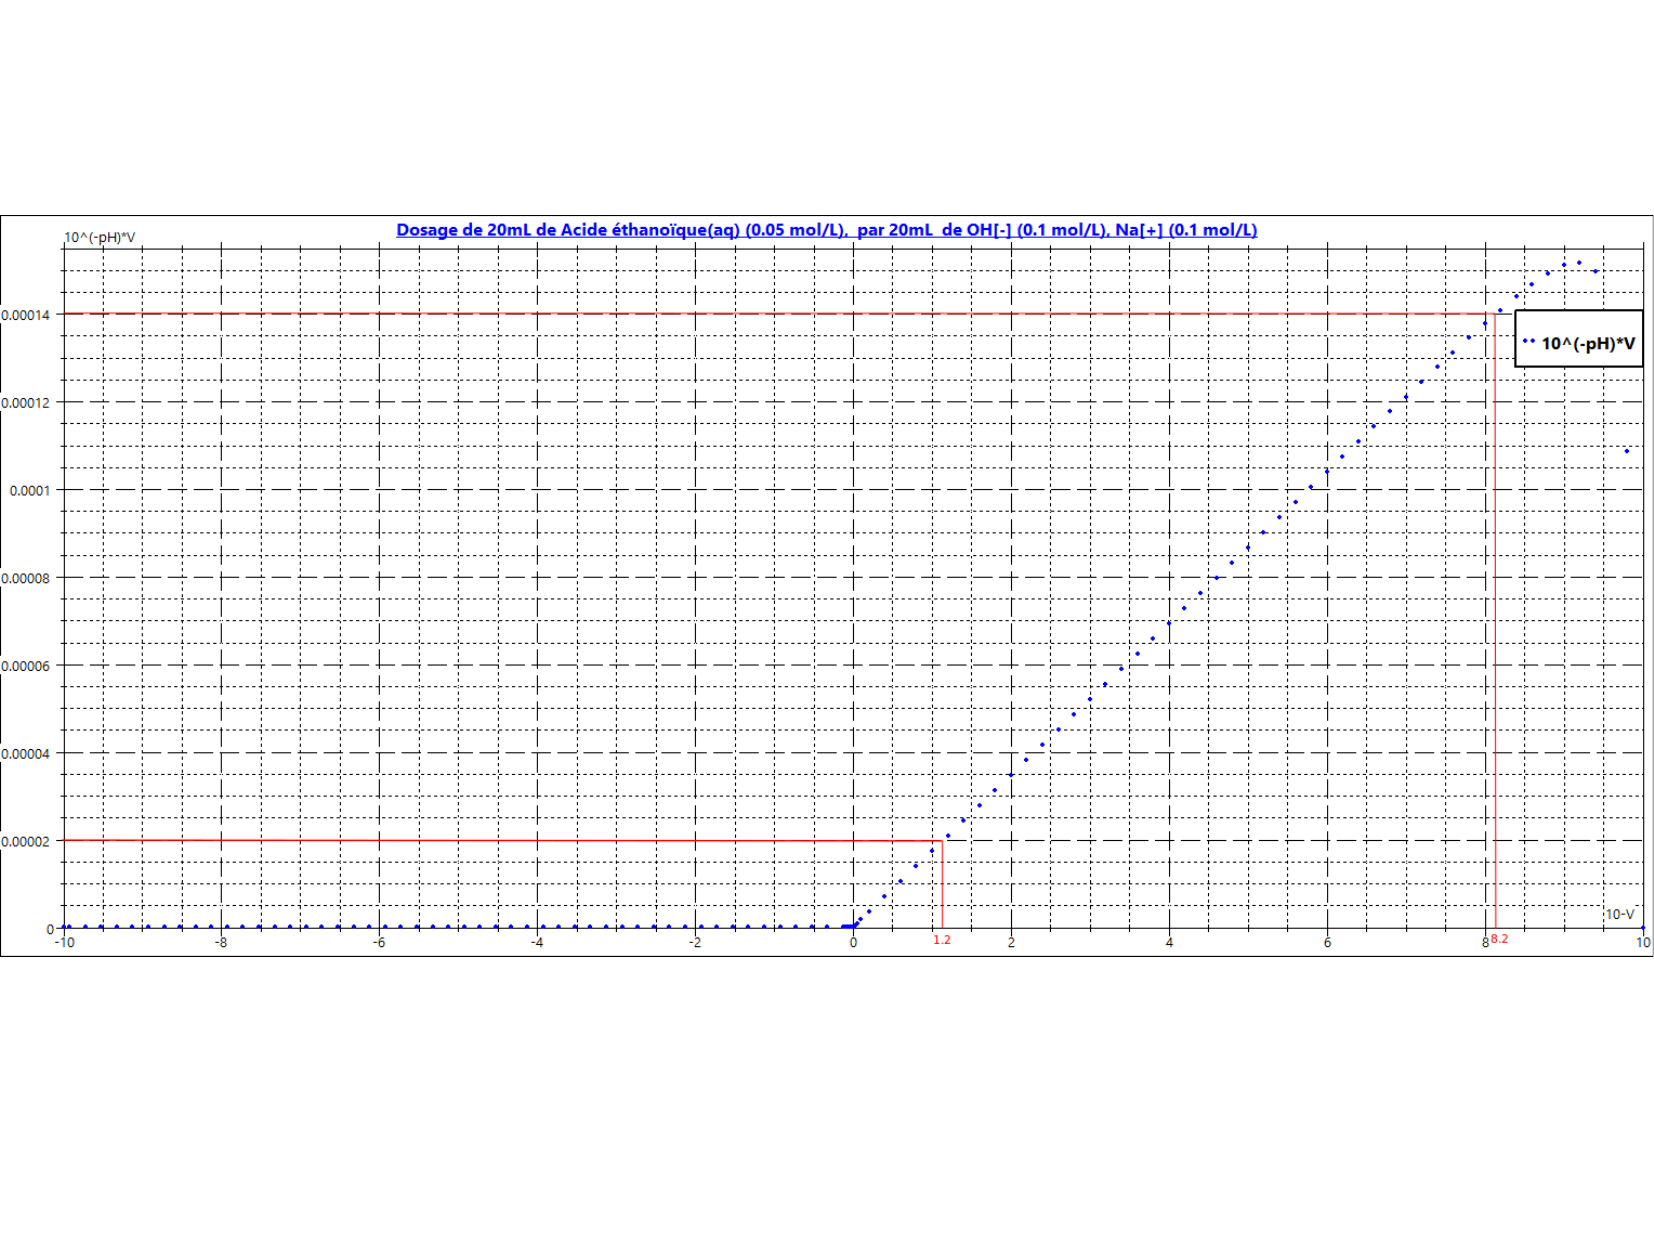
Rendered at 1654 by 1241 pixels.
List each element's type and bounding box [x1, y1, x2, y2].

picture [0, 215, 1654, 957]
